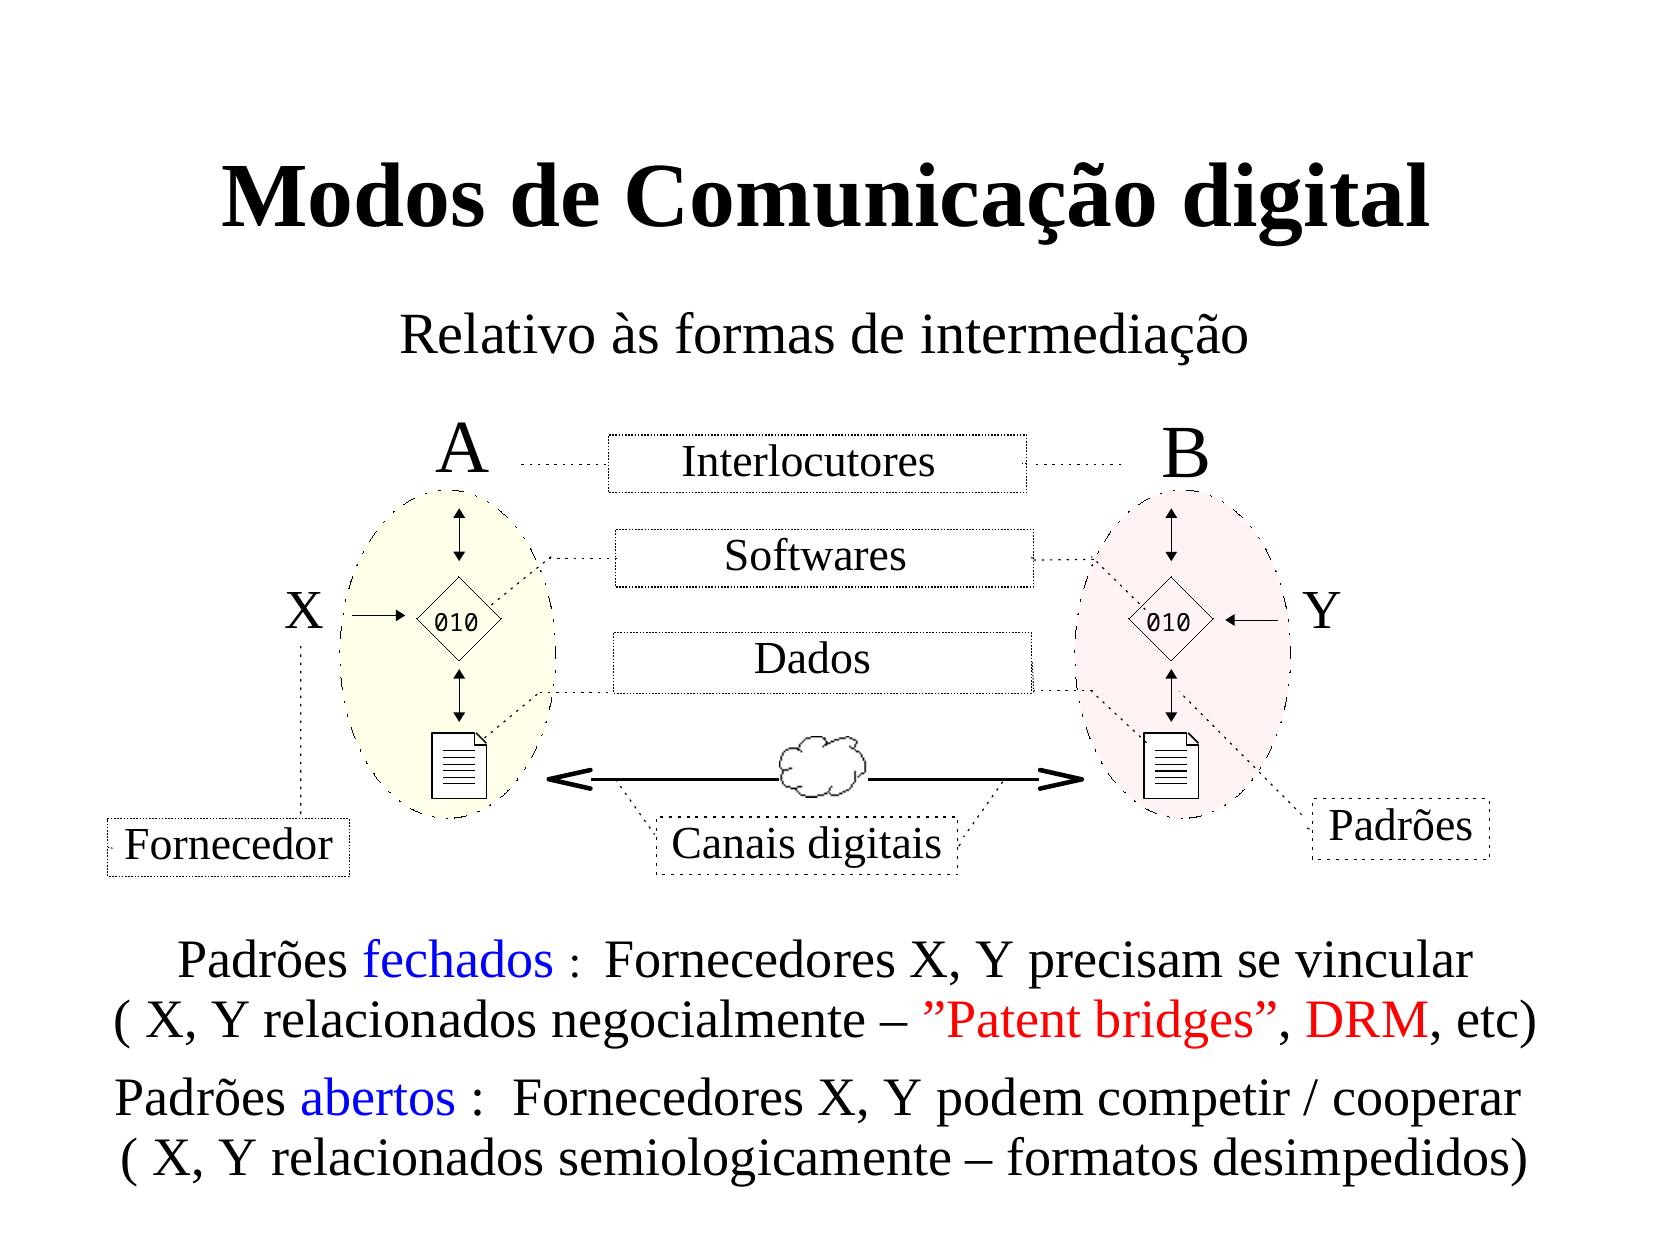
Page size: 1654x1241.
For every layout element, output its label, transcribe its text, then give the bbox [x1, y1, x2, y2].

text_box Dados [613, 632, 1032, 694]
text_box Y [1302, 579, 1343, 647]
text_box B [1161, 411, 1219, 514]
picture [779, 736, 868, 798]
text_box Fornecedor [107, 818, 350, 877]
text_box Interlocutores [608, 435, 1027, 493]
title Modos de Comunicação digital [135, 92, 1542, 299]
text_box [339, 491, 556, 819]
text_box 010 [433, 604, 501, 638]
text_box [1074, 493, 1291, 819]
text_box A [435, 406, 492, 502]
text_box Canais digitais [656, 816, 958, 875]
text_box Padrões fechados : Fornecedores X, Y precisam se vincular ( X, Y relacionados negocialmente – ”Patent bridges”, DRM, etc) Padrões abertos : Fornecedores X, Y podem competir / cooperar ( X, Y relacionados semiologicamente – formatos desimpedidos) [50, 928, 1601, 1209]
text_box Softwares [615, 529, 1034, 588]
text_box Relativo às formas de intermediação [399, 301, 1347, 374]
text_box Padrões [1312, 798, 1490, 860]
text_box 010 [1146, 604, 1213, 638]
text_box X [284, 579, 325, 647]
